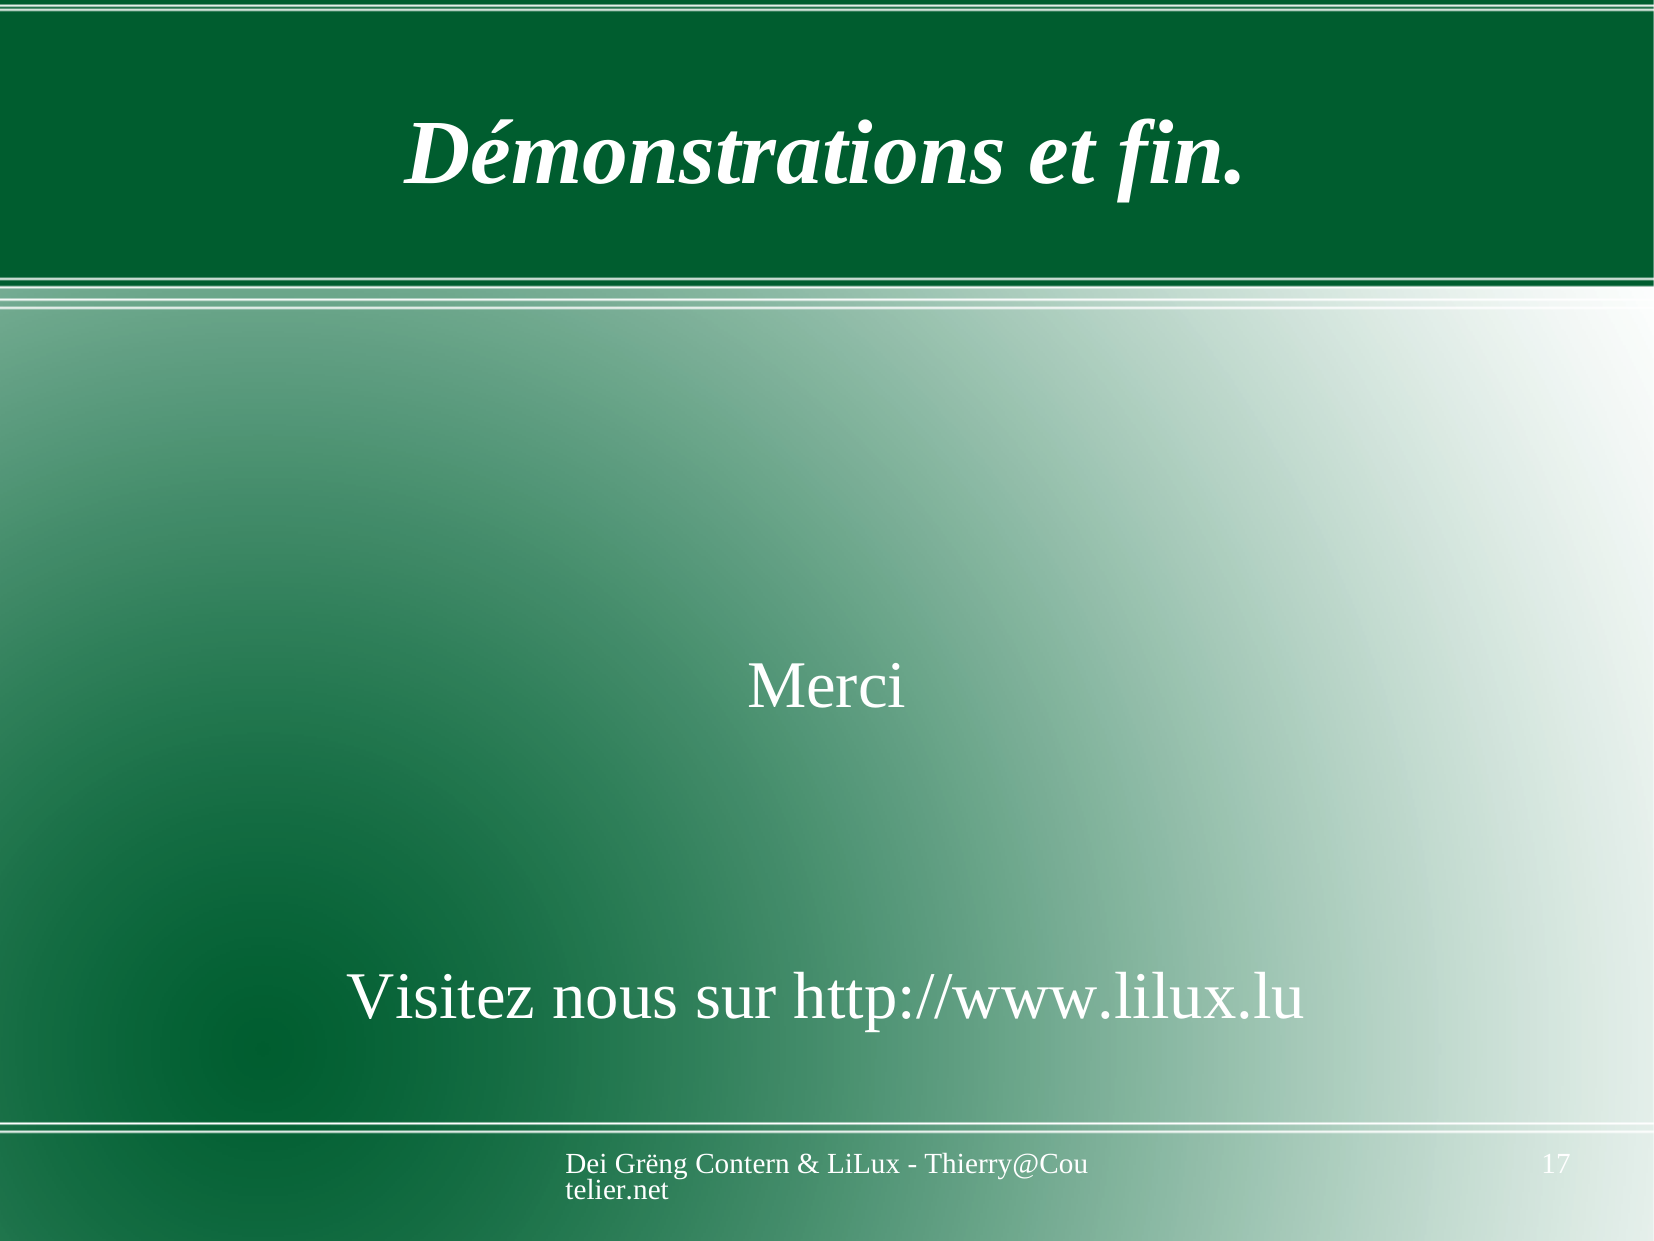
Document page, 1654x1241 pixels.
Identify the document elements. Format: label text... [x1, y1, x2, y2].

picture [0, 0, 1654, 1241]
title Démonstrations et fin. [82, 49, 1571, 257]
list Merci Visitez nous sur http://www.lilux.lu [82, 337, 1571, 1057]
